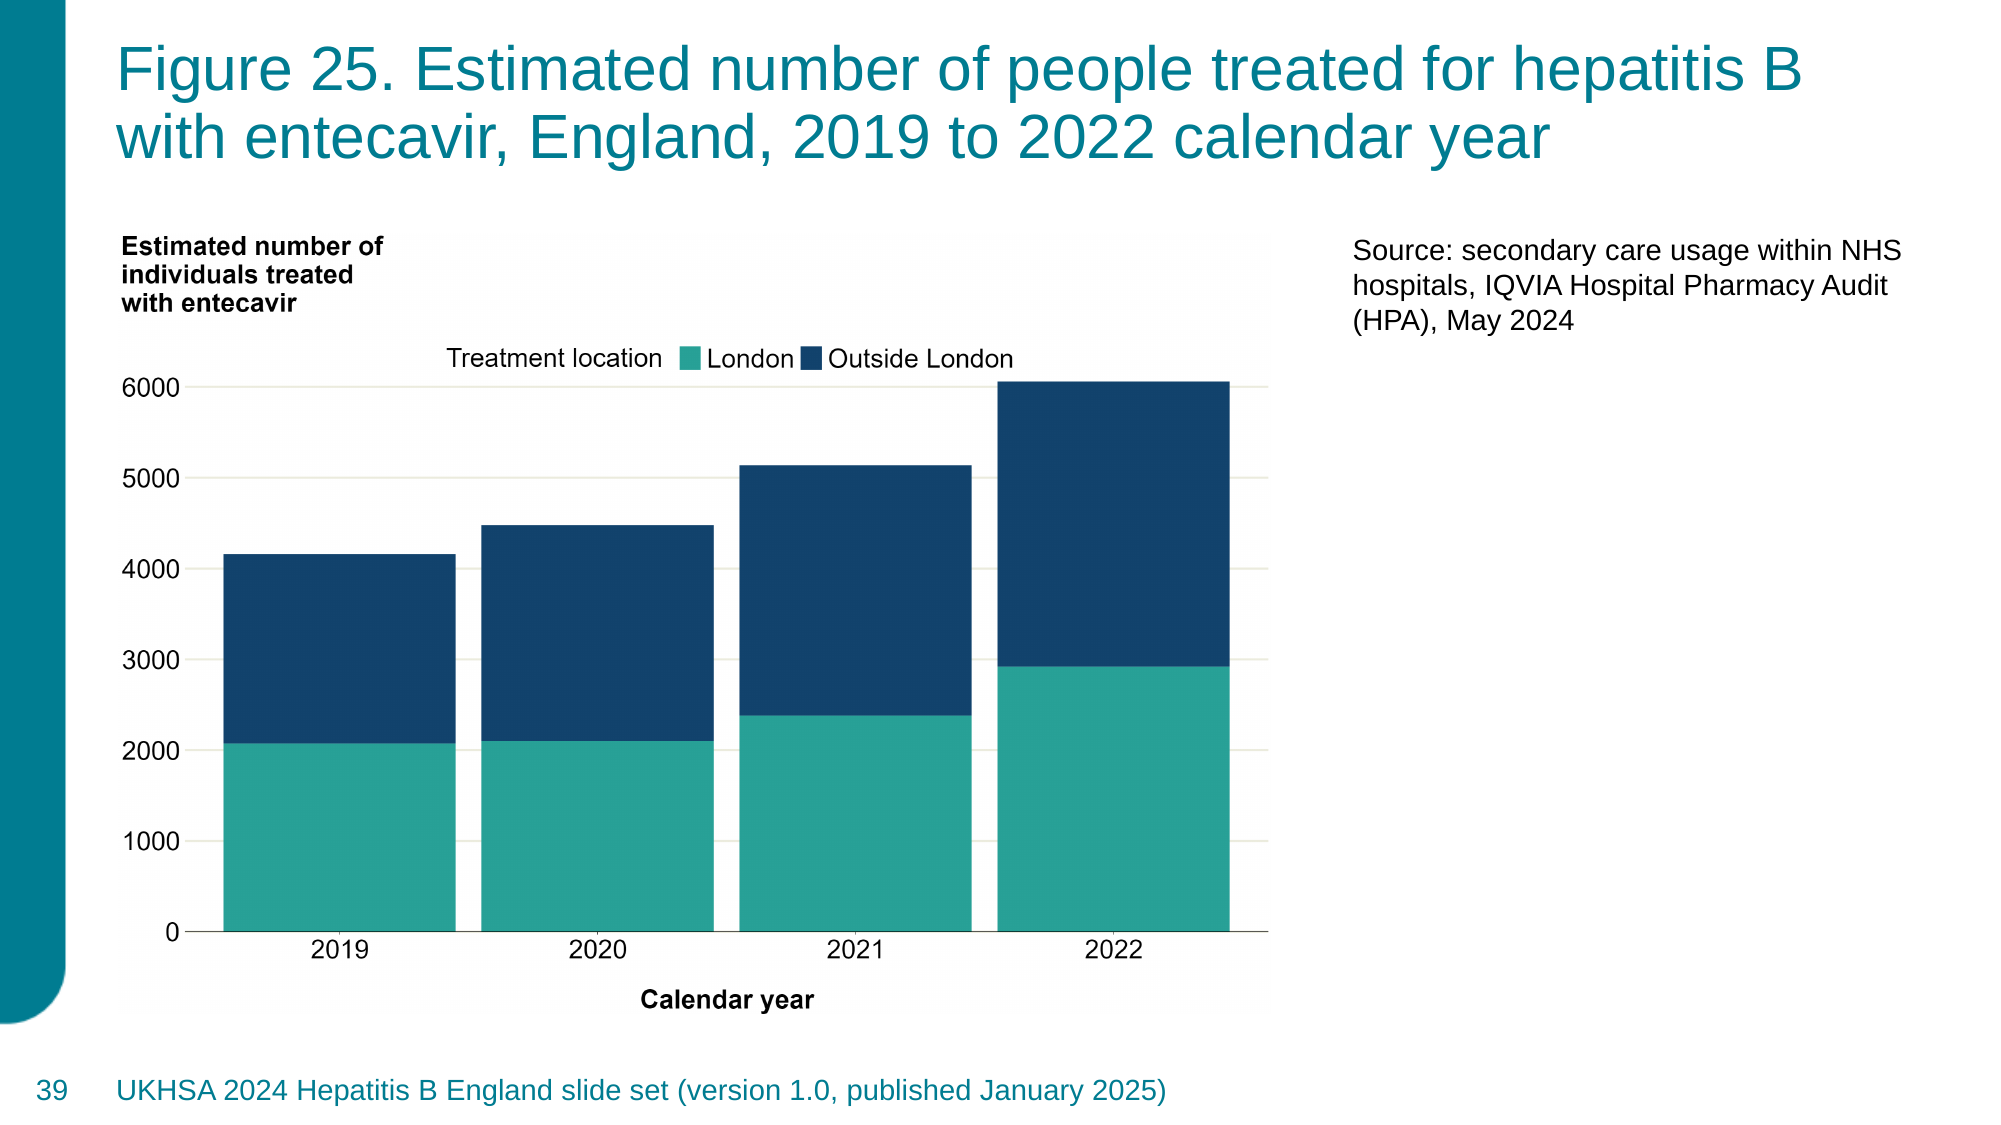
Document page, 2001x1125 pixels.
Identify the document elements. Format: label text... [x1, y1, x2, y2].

title Figure 25. Estimated number of people treated for hepatitis B with entecavir, England, 2019 to 2022 calendar year [101, 29, 1926, 189]
text_box [3, 1058, 102, 1119]
text_box UKHSA 2024 Hepatitis B England slide set (version 1.0, published January 2025) [101, 1059, 1743, 1119]
text_box Source: secondary care usage within NHS hospitals, IQVIA Hospital Pharmacy Audit (HPA), May 2024 [1337, 223, 1926, 346]
picture [118, 233, 1271, 1014]
